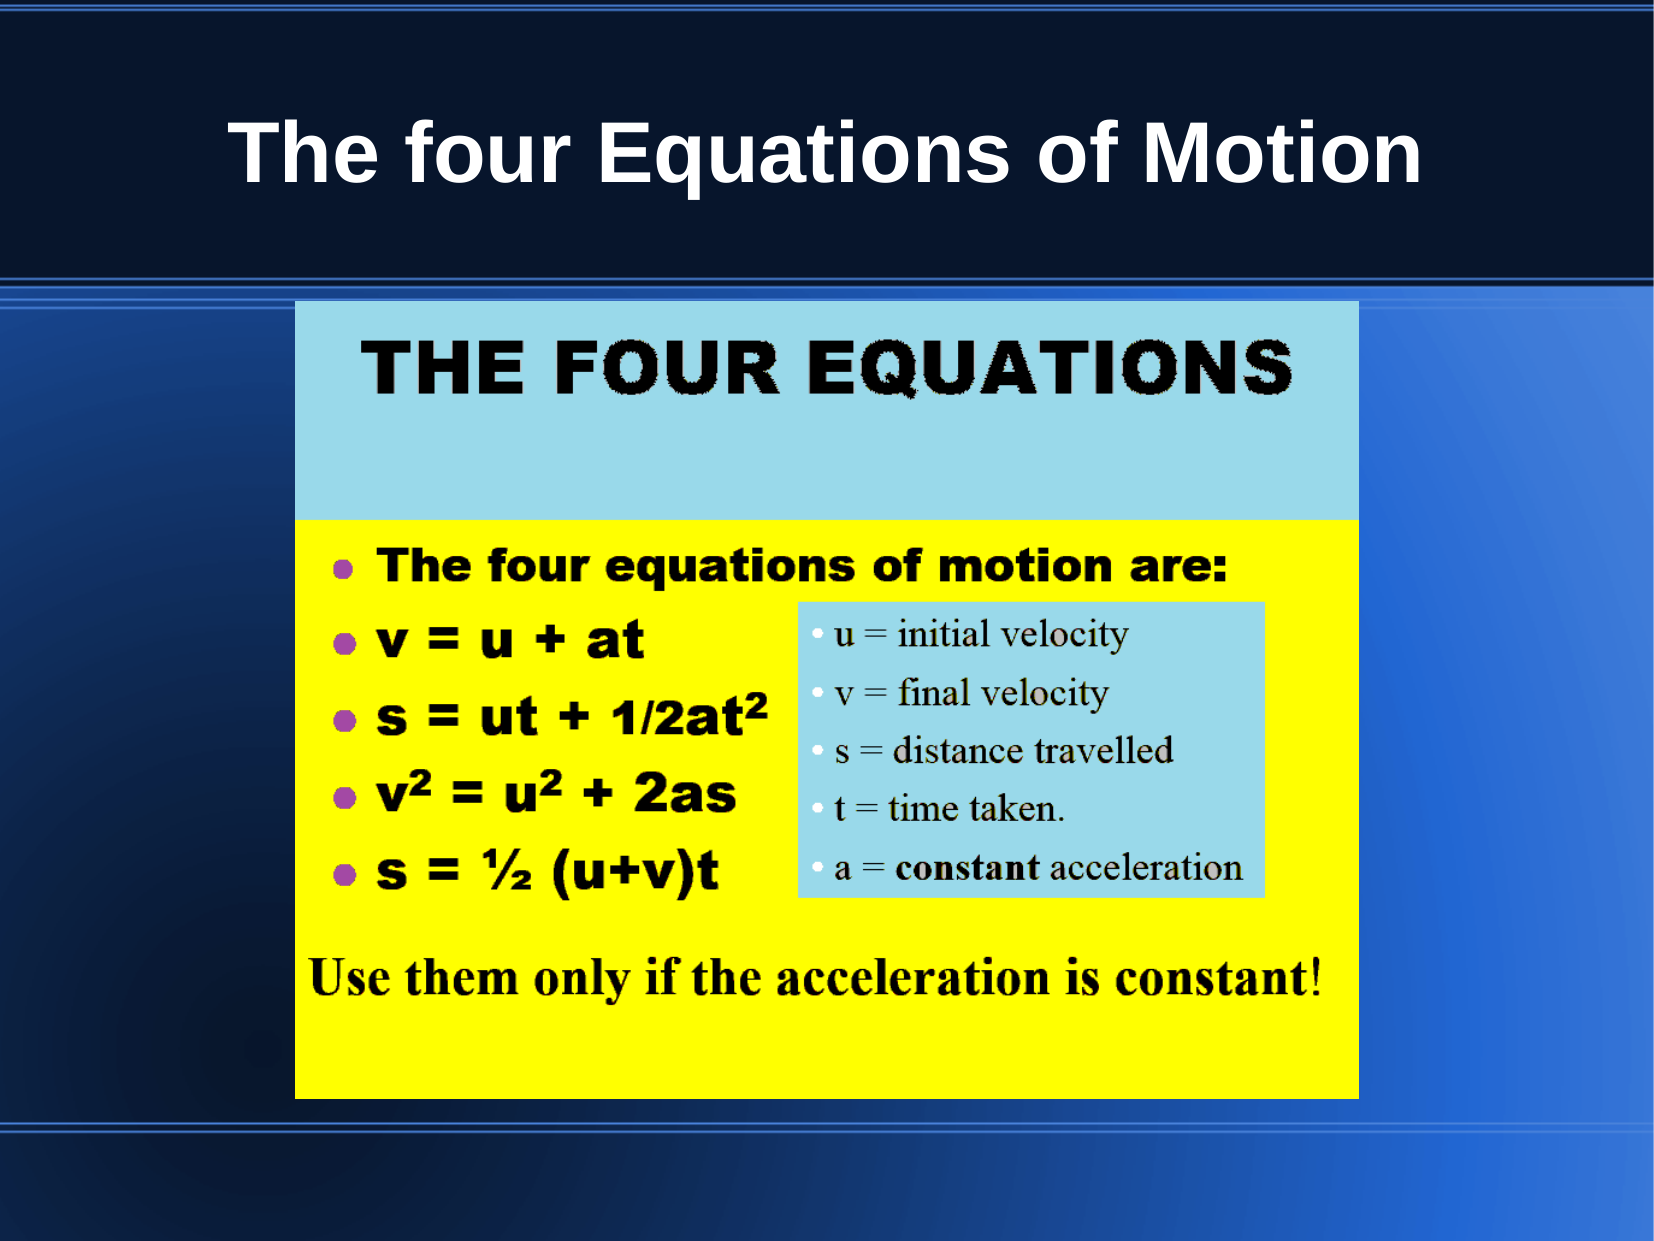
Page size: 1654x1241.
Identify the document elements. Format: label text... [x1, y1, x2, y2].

title The four Equations of Motion [82, 49, 1571, 257]
list [82, 290, 1571, 1109]
picture [0, 0, 1654, 1241]
